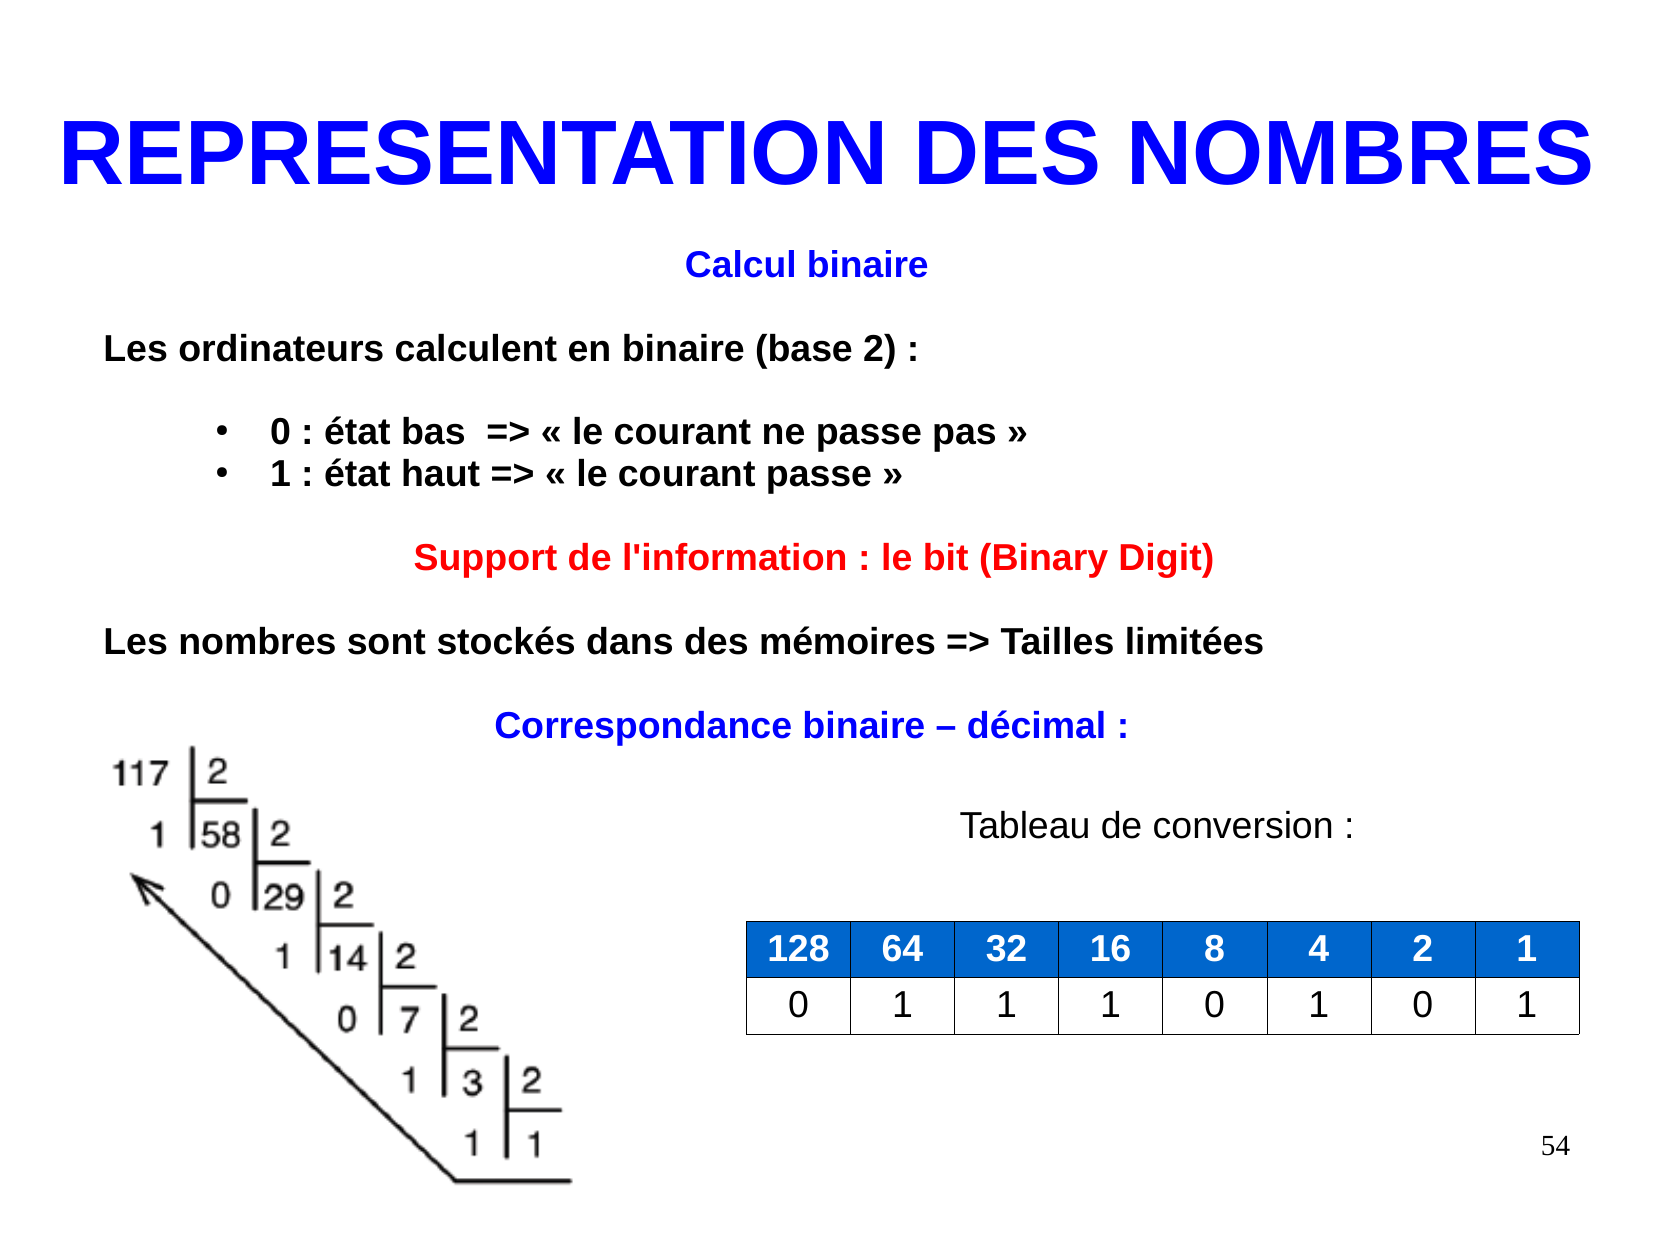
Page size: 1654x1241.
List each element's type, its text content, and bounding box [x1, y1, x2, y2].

table_cell 1 [1476, 978, 1579, 1034]
table_cell 1 [1268, 978, 1371, 1034]
table_header 1 [1476, 922, 1579, 977]
table_cell 1 [851, 978, 954, 1034]
picture [86, 732, 594, 1202]
table_header 2 [1372, 922, 1475, 977]
text_box Calcul binaire Les ordinateurs calculent en binaire (base 2) : 0 : état bas => « le courant ne passe pas » 1 : état haut => « le courant passe » Support de l'information : le bit (Binary Digit) Les nombres sont stockés dans des mémoires => Tailles limitées Correspondance binaire – décimal : [88, 236, 1536, 813]
table_cell 1 [955, 978, 1058, 1034]
text_box Tableau de conversion : [944, 813, 1370, 897]
table_header 8 [1163, 922, 1267, 977]
table_header 128 [747, 922, 850, 977]
table_header 64 [851, 922, 954, 977]
table_cell 0 [1372, 978, 1475, 1034]
table_header 32 [955, 922, 1058, 977]
table_header 4 [1268, 922, 1371, 977]
title REPRESENTATION DES NOMBRES [0, 49, 1654, 257]
table_cell 1 [1059, 978, 1162, 1034]
table_header 16 [1059, 922, 1162, 977]
table_cell 0 [1163, 978, 1267, 1034]
table_cell 0 [747, 978, 850, 1034]
